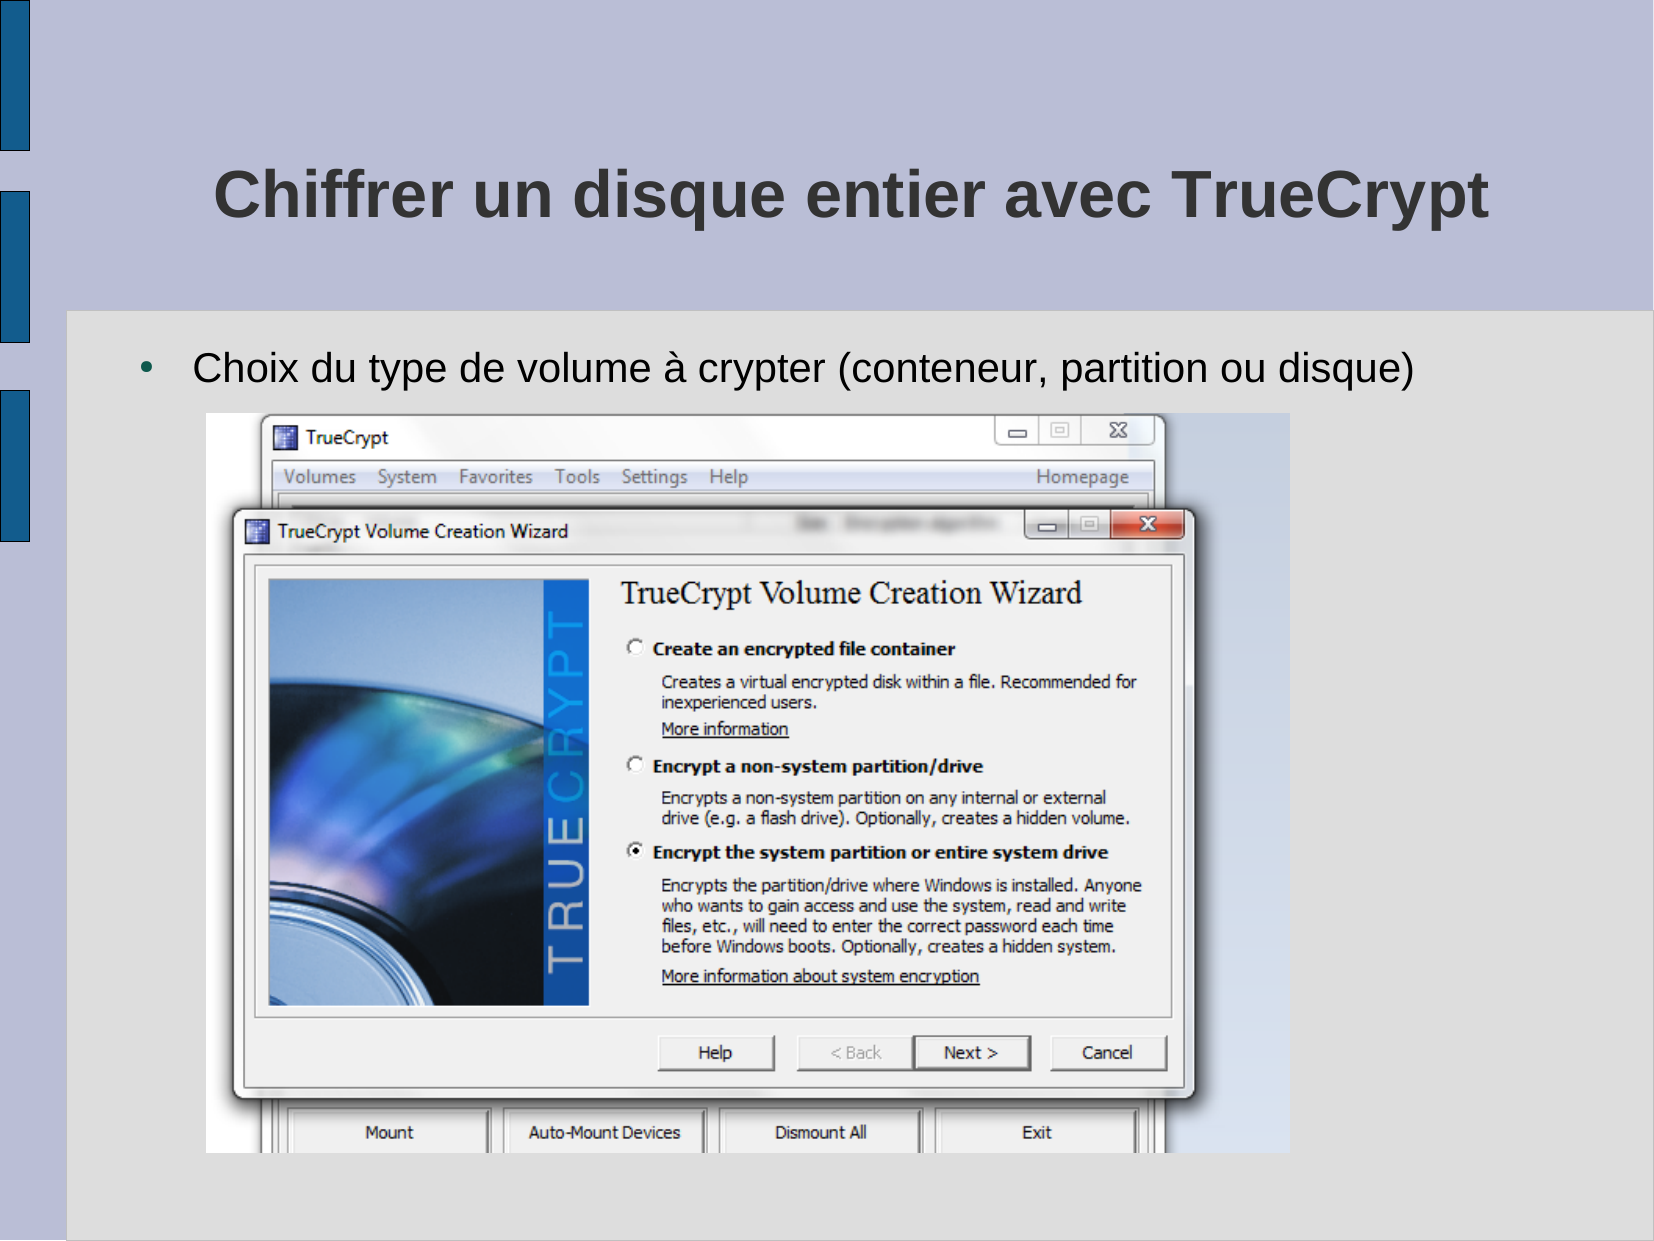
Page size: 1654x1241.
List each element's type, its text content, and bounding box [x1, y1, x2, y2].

list Choix du type de volume à crypter (conteneur, partition ou disque) [121, 344, 1534, 1127]
title Chiffrer un disque entier avec TrueCrypt [121, 91, 1534, 299]
picture [206, 413, 1290, 1153]
